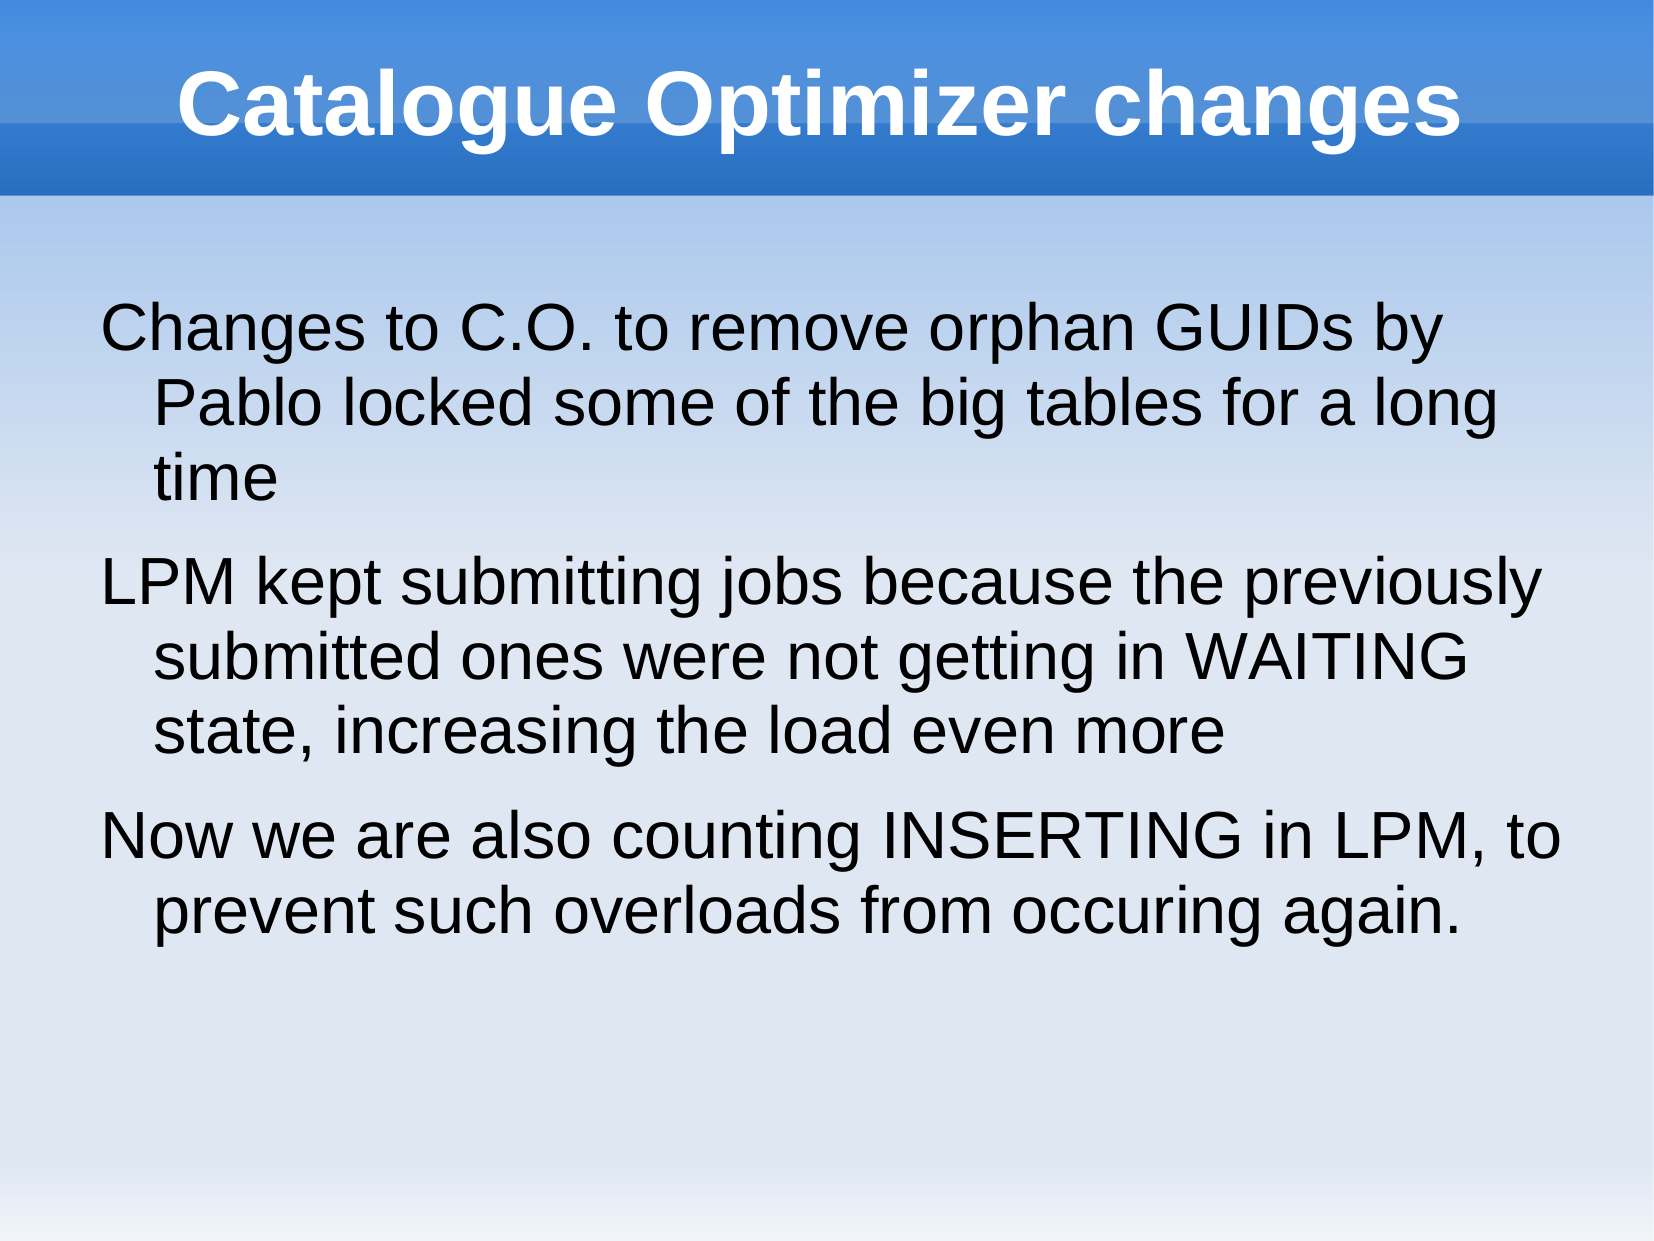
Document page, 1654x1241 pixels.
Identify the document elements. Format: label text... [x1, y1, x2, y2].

title Catalogue Optimizer changes [76, 7, 1565, 200]
picture [0, 0, 1654, 1241]
list Changes to C.O. to remove orphan GUIDs by Pablo locked some of the big tables for a long time LPM kept submitting jobs because the previously submitted ones were not getting in WAITING state, increasing the load even more Now we are also counting INSERTING in LPM, to prevent such overloads from occuring again. [82, 290, 1571, 1094]
